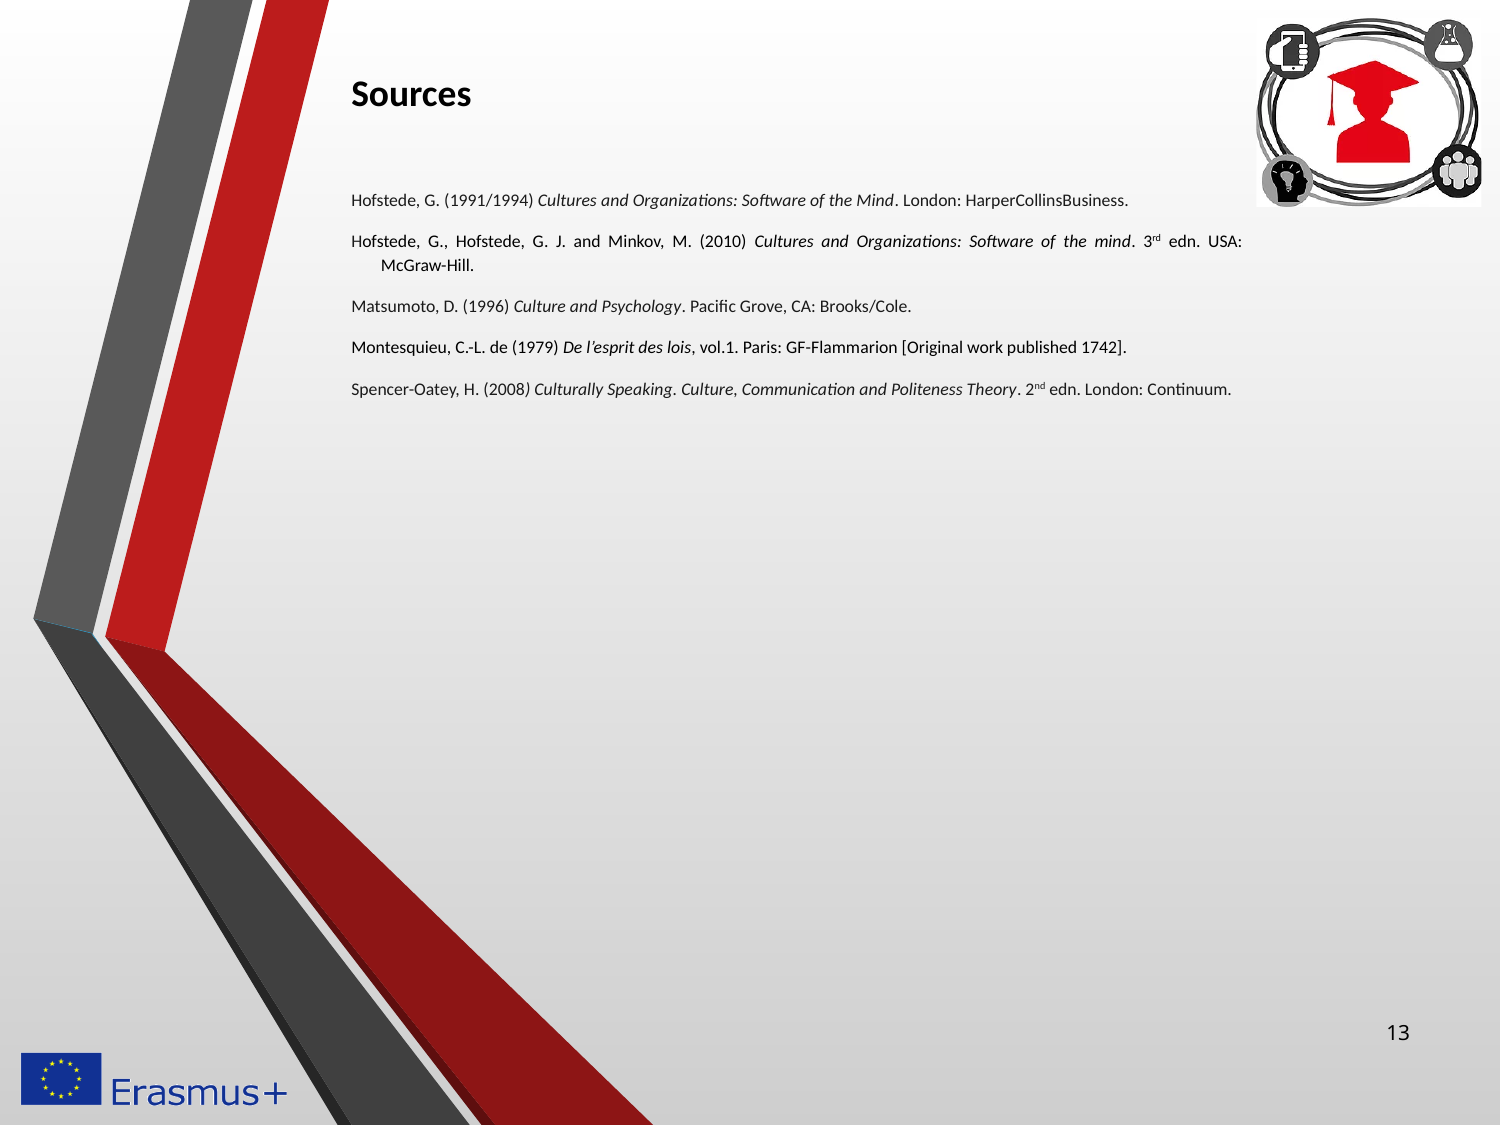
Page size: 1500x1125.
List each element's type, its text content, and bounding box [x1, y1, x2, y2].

picture [1256, 18, 1482, 207]
chart [1258, 19, 1483, 209]
text_box Hofstede, G. (1991/1994) Cultures and Organizations: Software of the Mind. London: HarperCollinsBusiness. Hofstede, G., Hofstede, G. J. and Minkov, M. (2010) Cultures and Organizations: Software of the mind. 3rd edn. USA: McGraw-Hill. Matsumoto, D. (1996) Culture and Psychology. Pacific Grove, CA: Brooks/Cole. Montesquieu, C.-L. de (1979) De l’esprit des lois, vol.1. Paris: GF-Flammarion [Original work published 1742]. Spencer-Oatey, H. (2008) Culturally Speaking. Culture, Communication and Politeness Theory. 2nd edn. London: Continuum. [336, 177, 1258, 406]
picture [5, 1037, 302, 1120]
slide_number <numer> [1357, 1003, 1425, 1064]
text_box Sources [336, 61, 975, 122]
